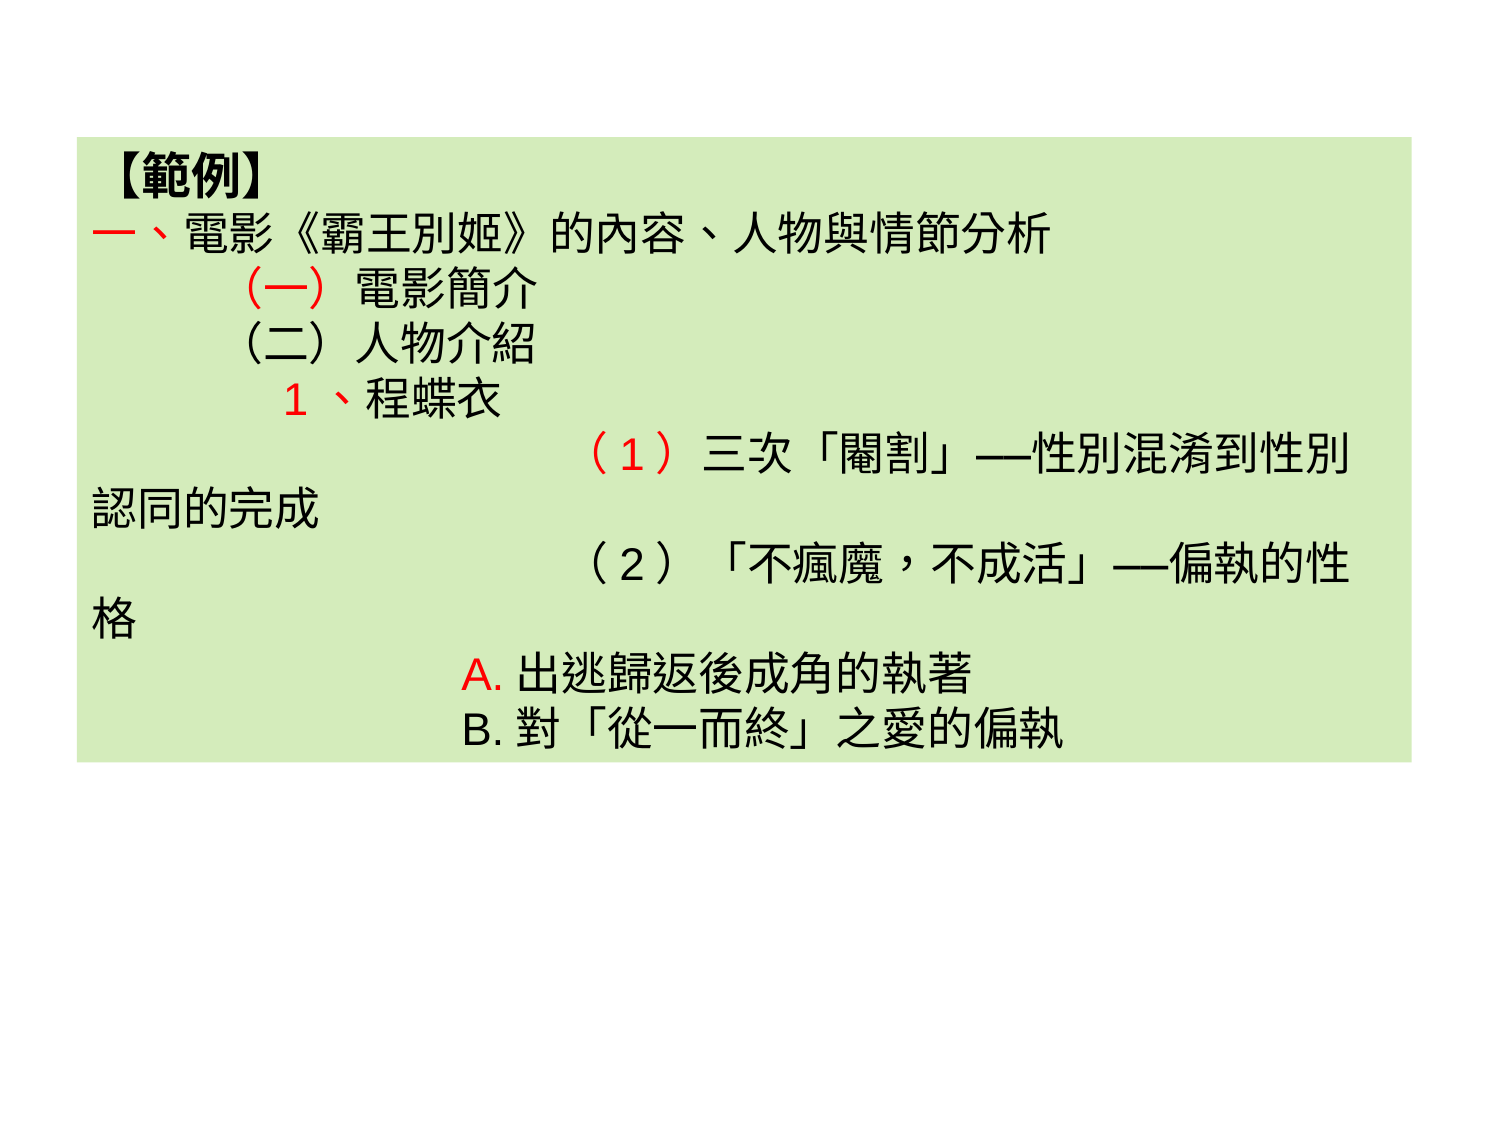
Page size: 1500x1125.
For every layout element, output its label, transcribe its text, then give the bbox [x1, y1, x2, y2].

text_box 【範例】 一、電影《霸王別姬》的內容、人物與情節分析 （一）電影簡介 （二）人物介紹 1、程蝶衣 （1）三次「閹割」——性別混淆到性別認同的完成 （2）「不瘋魔，不成活」——偏執的性格 A.出逃歸返後成角的執著 B.對「從一而終」之愛的偏執 [76, 137, 1412, 763]
